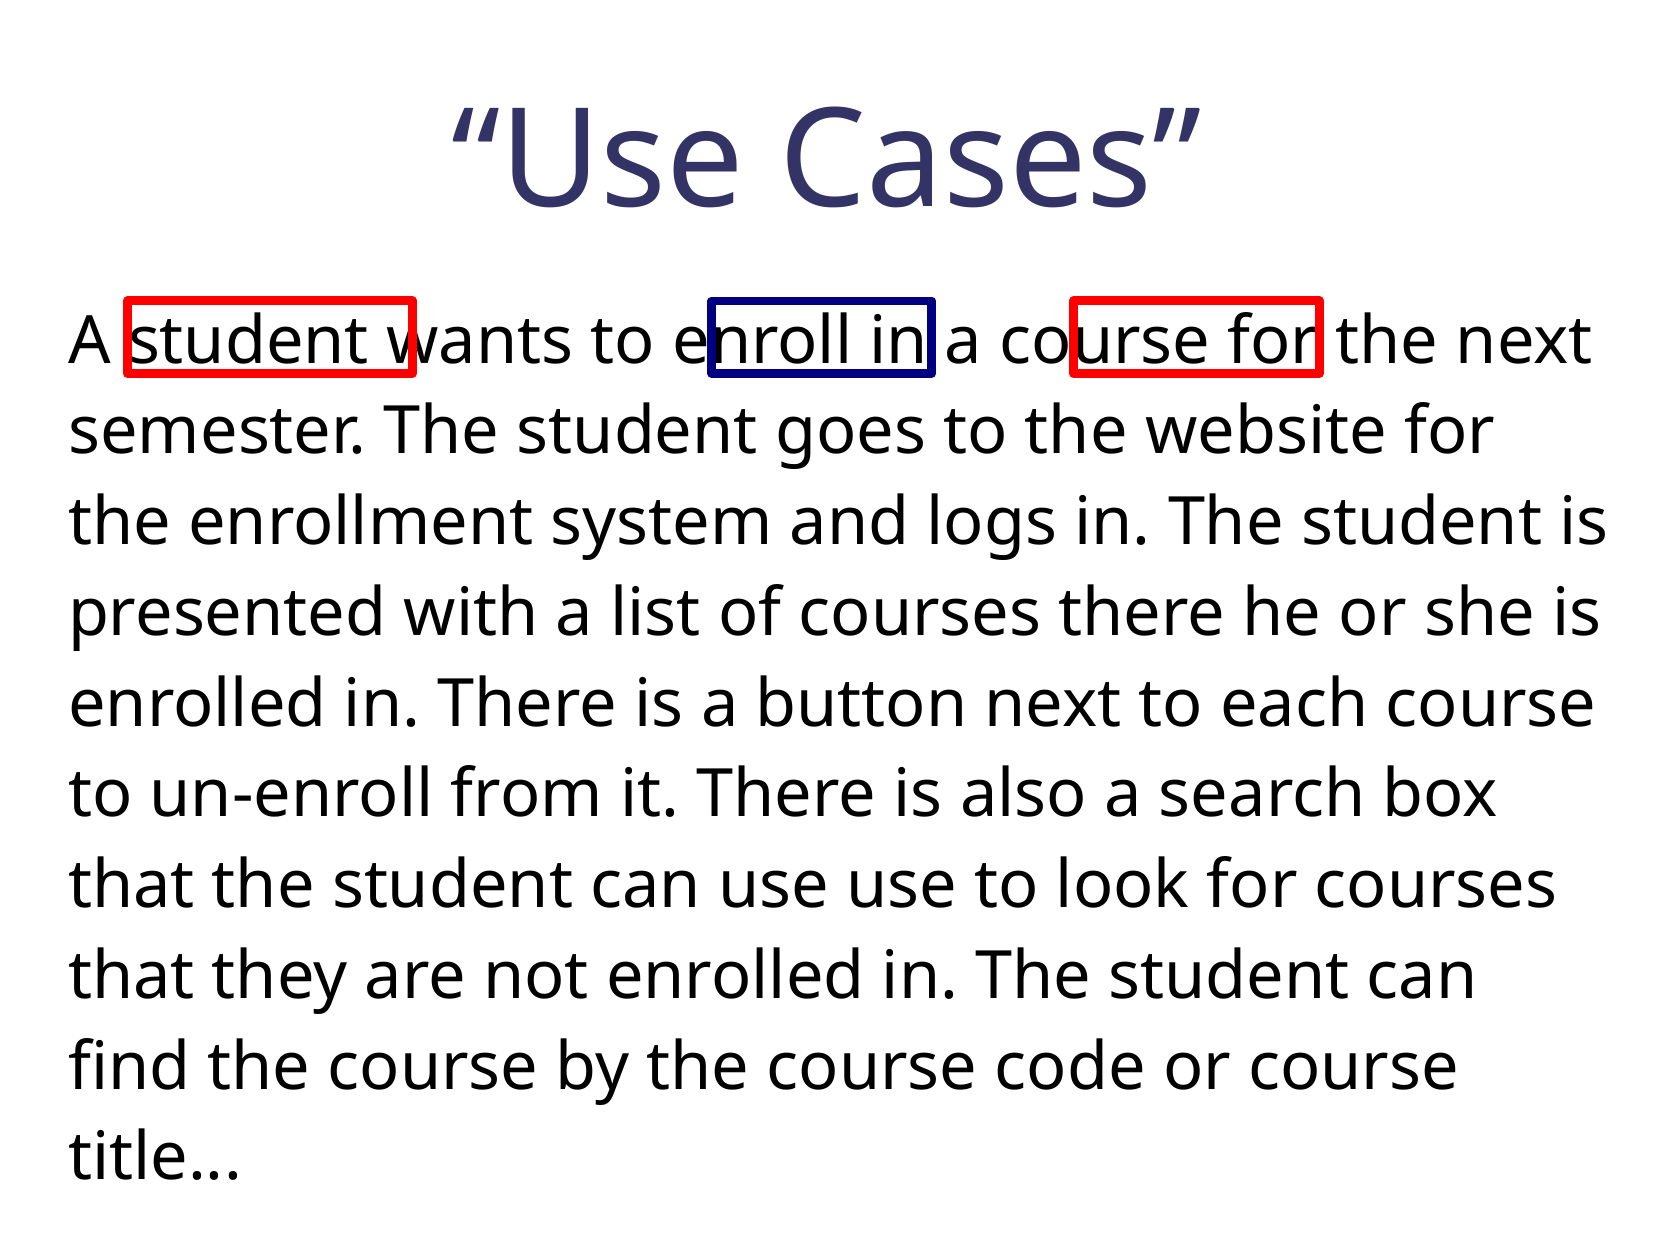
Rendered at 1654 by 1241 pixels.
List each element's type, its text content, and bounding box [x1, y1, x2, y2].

title “Use Cases” [82, 56, 1571, 250]
subtitle A student wants to enroll in a course for the next semester. The student goes to the website for the enrollment system and logs in. The student is presented with a list of courses there he or she is enrolled in. There is a button next to each course to un-enroll from it. There is also a search box that the student can use use to look for courses that they are not enrolled in. The student can find the course by the course code or course title... [68, 291, 1613, 1184]
